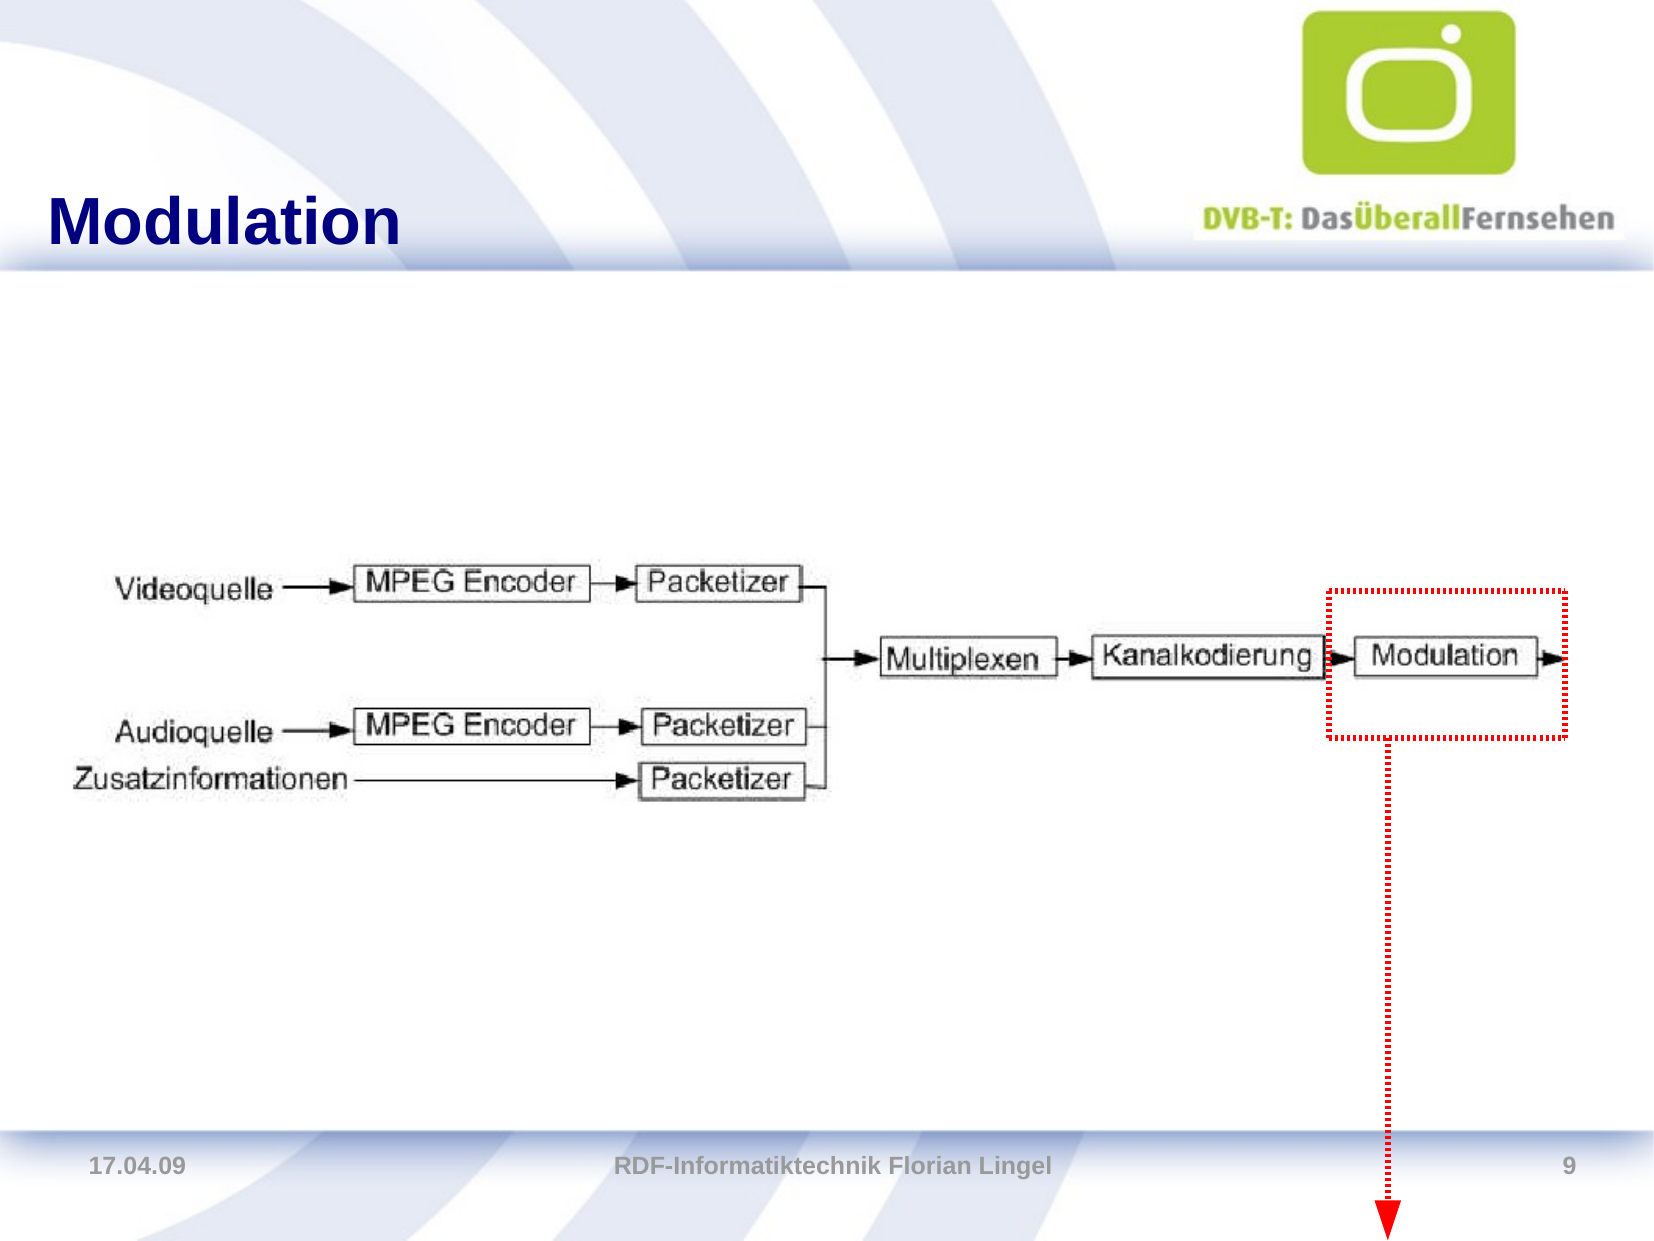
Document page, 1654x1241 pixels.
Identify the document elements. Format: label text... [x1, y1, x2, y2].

title Modulation [47, 184, 1063, 259]
picture [0, 0, 1654, 1241]
